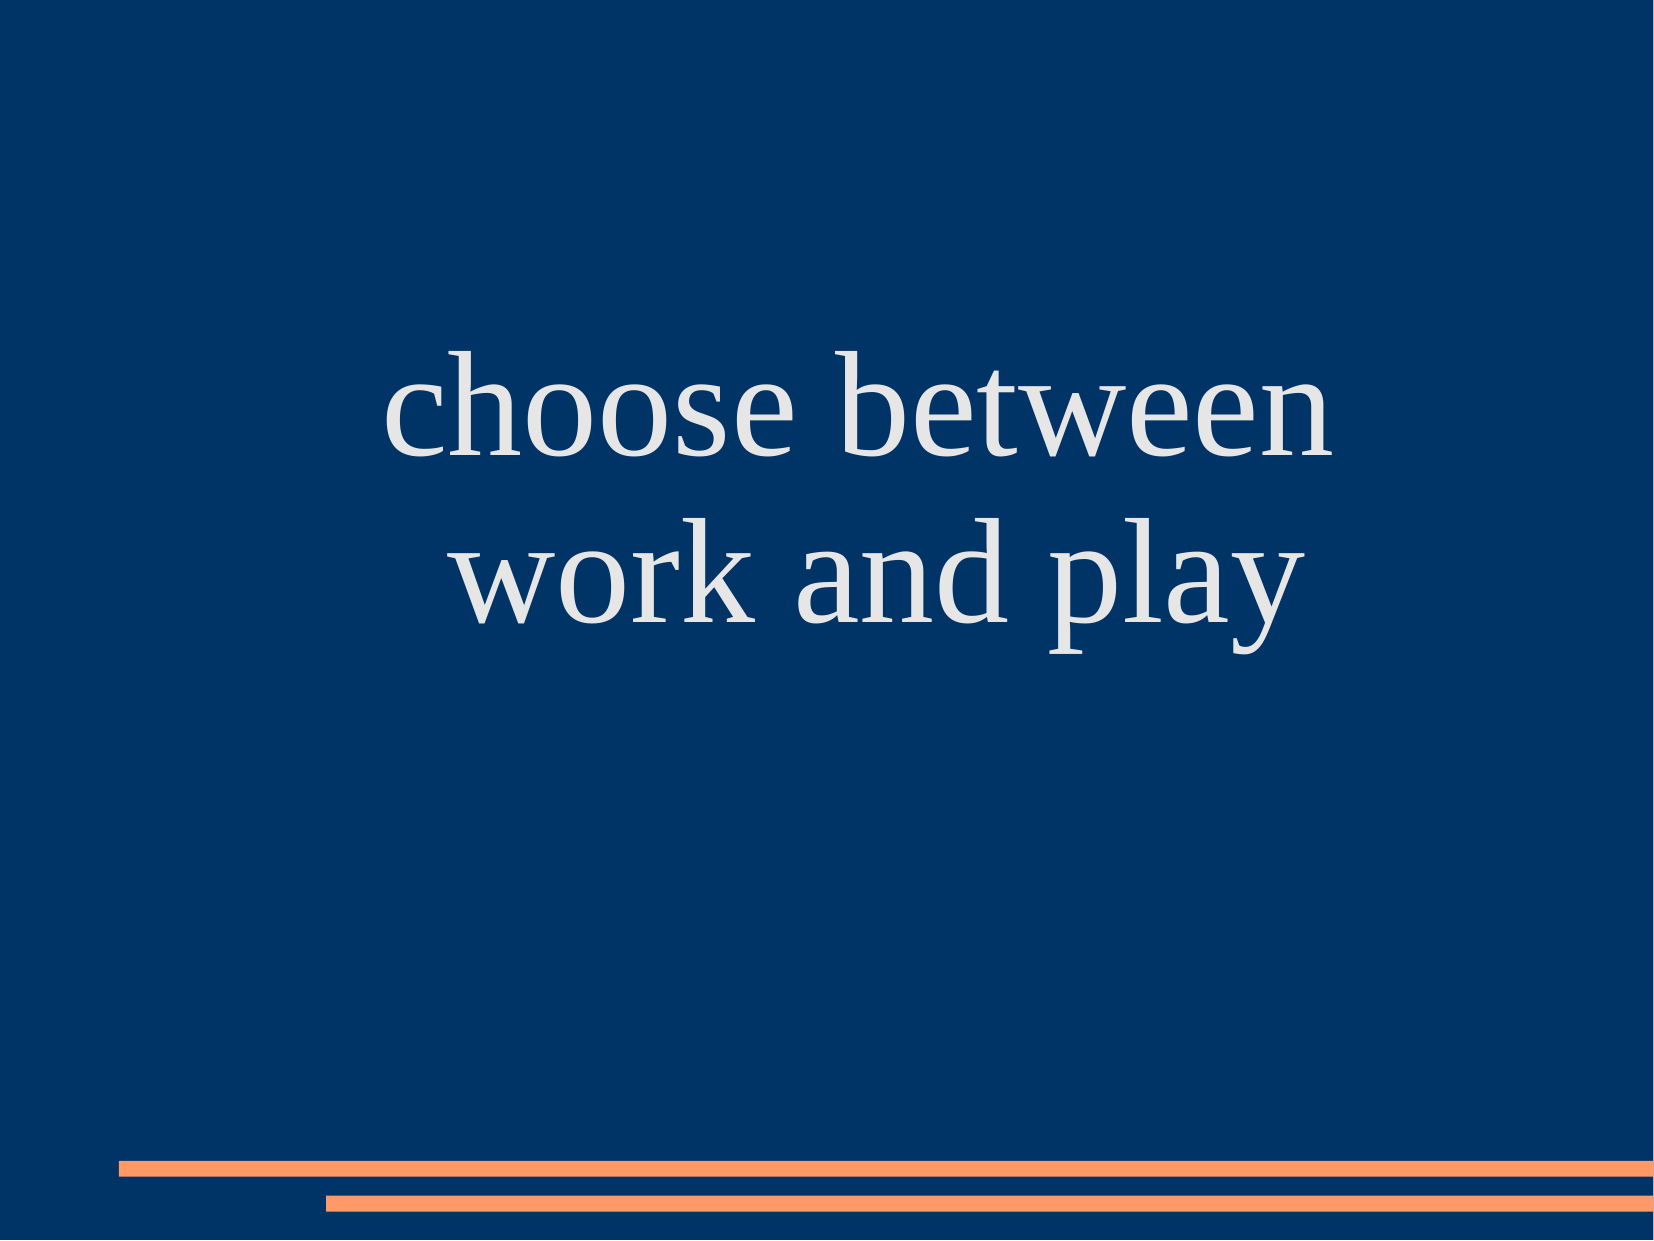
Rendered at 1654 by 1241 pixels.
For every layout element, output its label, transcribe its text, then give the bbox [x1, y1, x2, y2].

list choose between work and play [121, 322, 1561, 1132]
